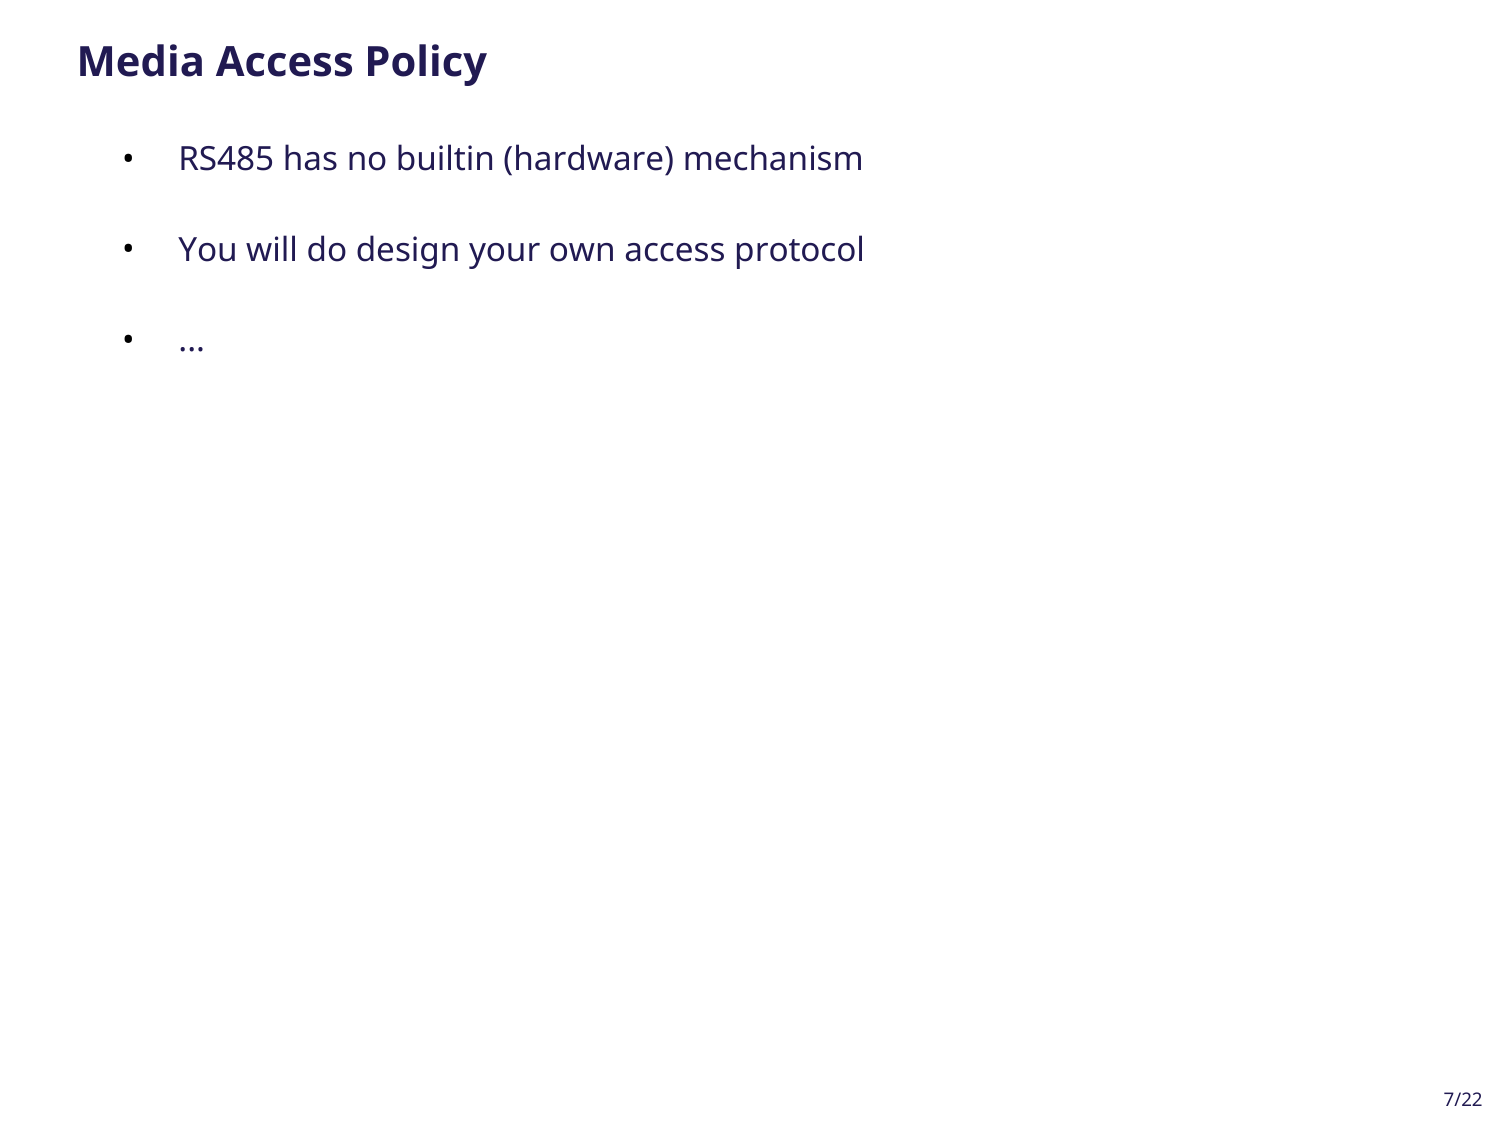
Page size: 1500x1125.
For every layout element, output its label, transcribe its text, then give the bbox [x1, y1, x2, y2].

list RS485 has no builtin (hardware) mechanism You will do design your own access protocol ... [60, 135, 1482, 1081]
title Media Access Policy [61, 28, 1441, 92]
